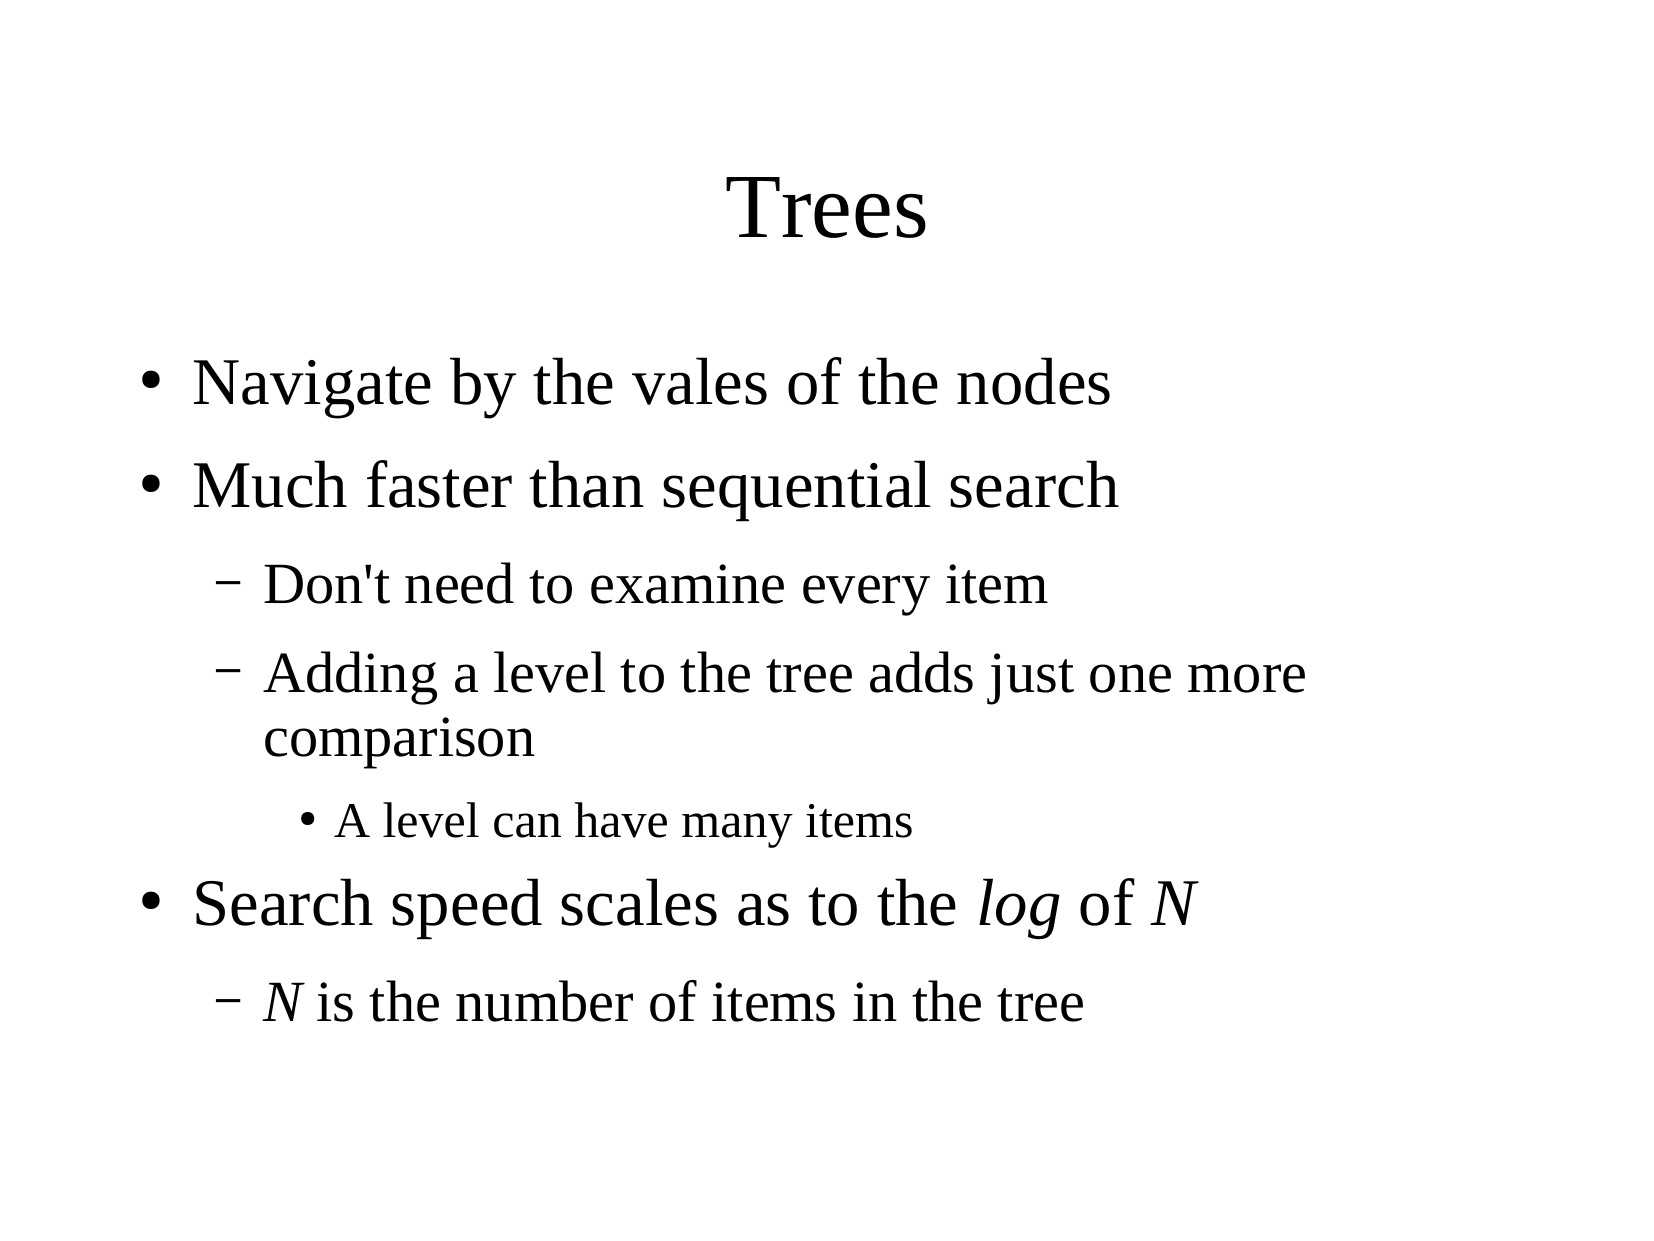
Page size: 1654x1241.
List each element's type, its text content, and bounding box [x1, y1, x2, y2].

list Navigate by the vales of the nodes Much faster than sequential search Don't need to examine every item Adding a level to the tree adds just one more comparison A level can have many items Search speed scales as to the log of N N is the number of items in the tree [121, 344, 1534, 1127]
title Trees [121, 102, 1534, 311]
